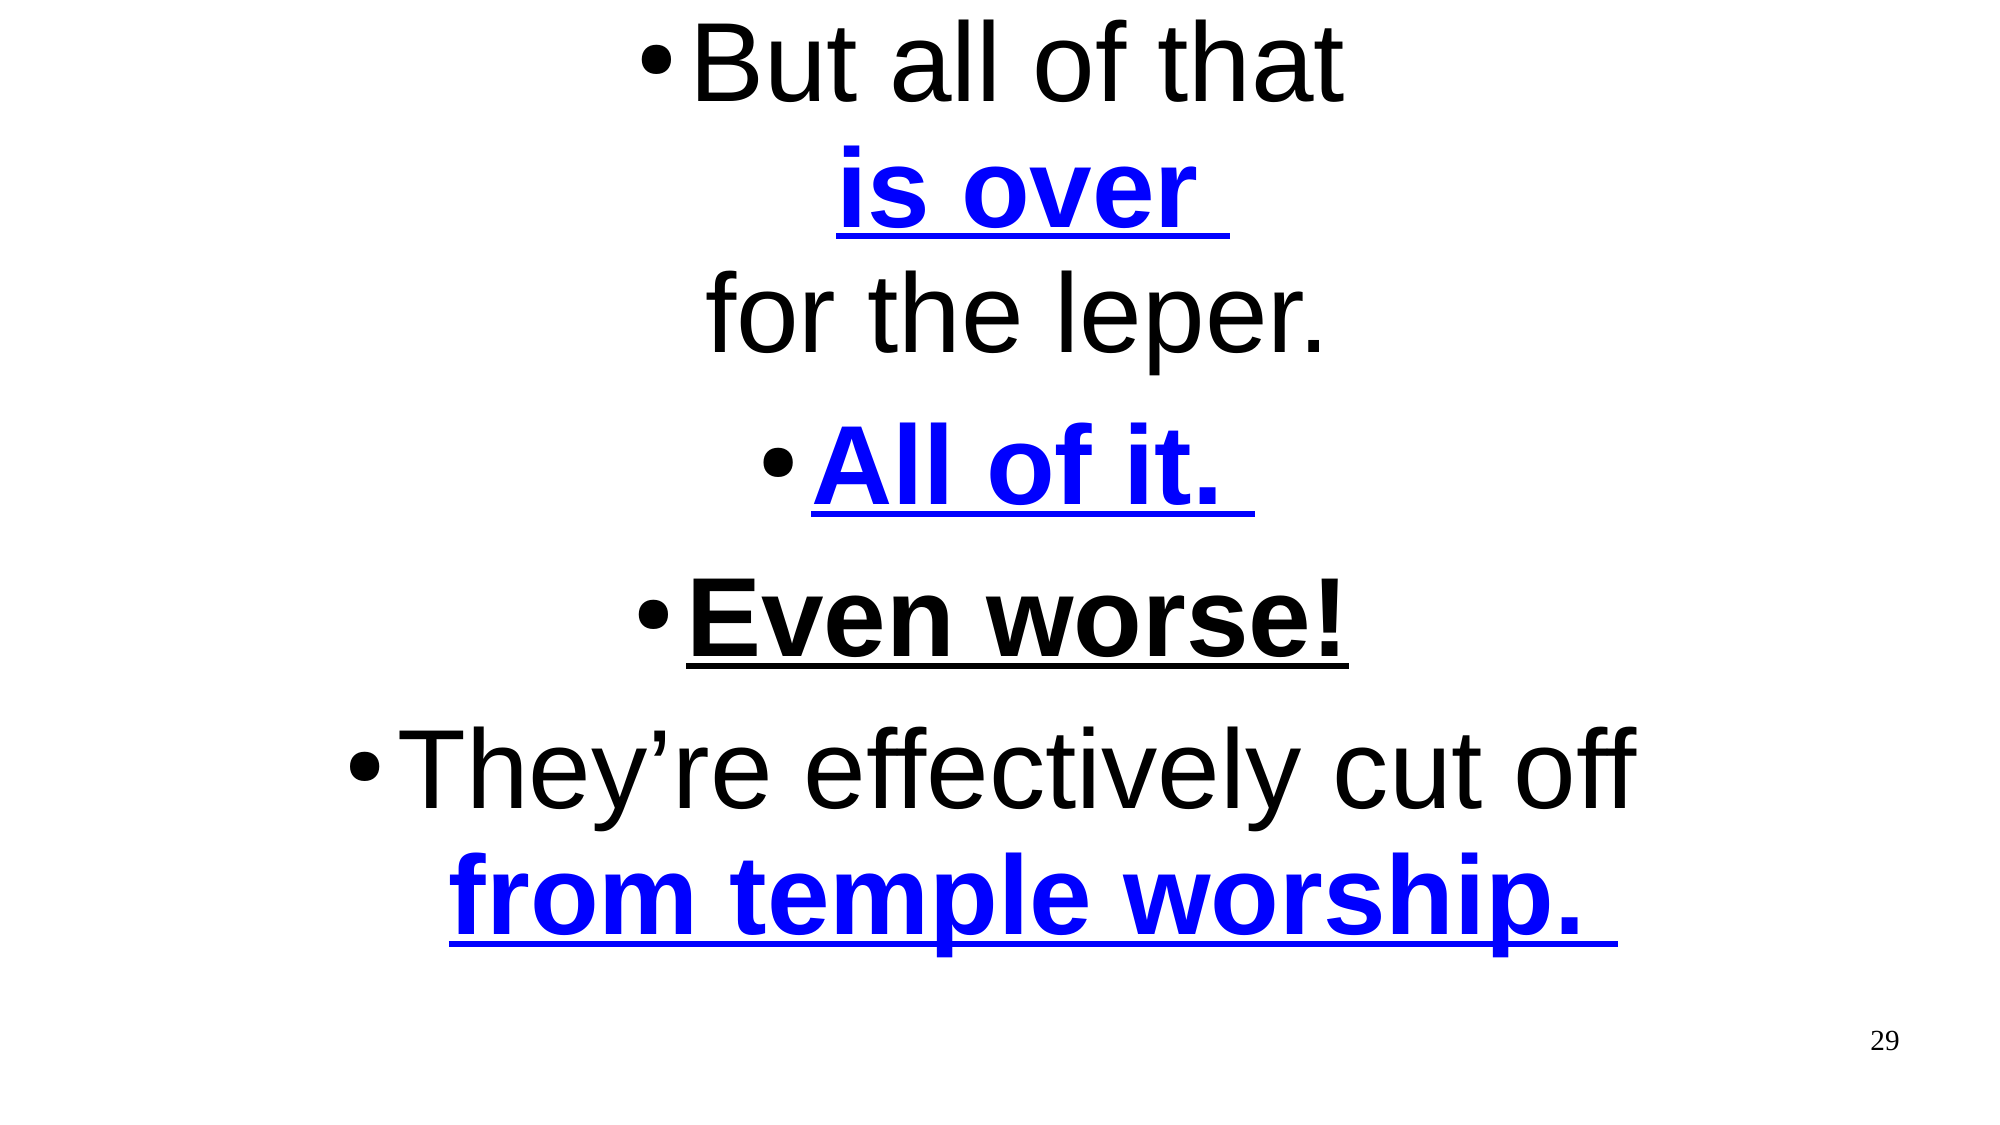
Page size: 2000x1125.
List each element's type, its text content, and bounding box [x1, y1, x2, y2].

list But all of that is over for the leper. All of it. Even worse! They’re effectively cut off from temple worship. [0, 0, 1996, 1123]
